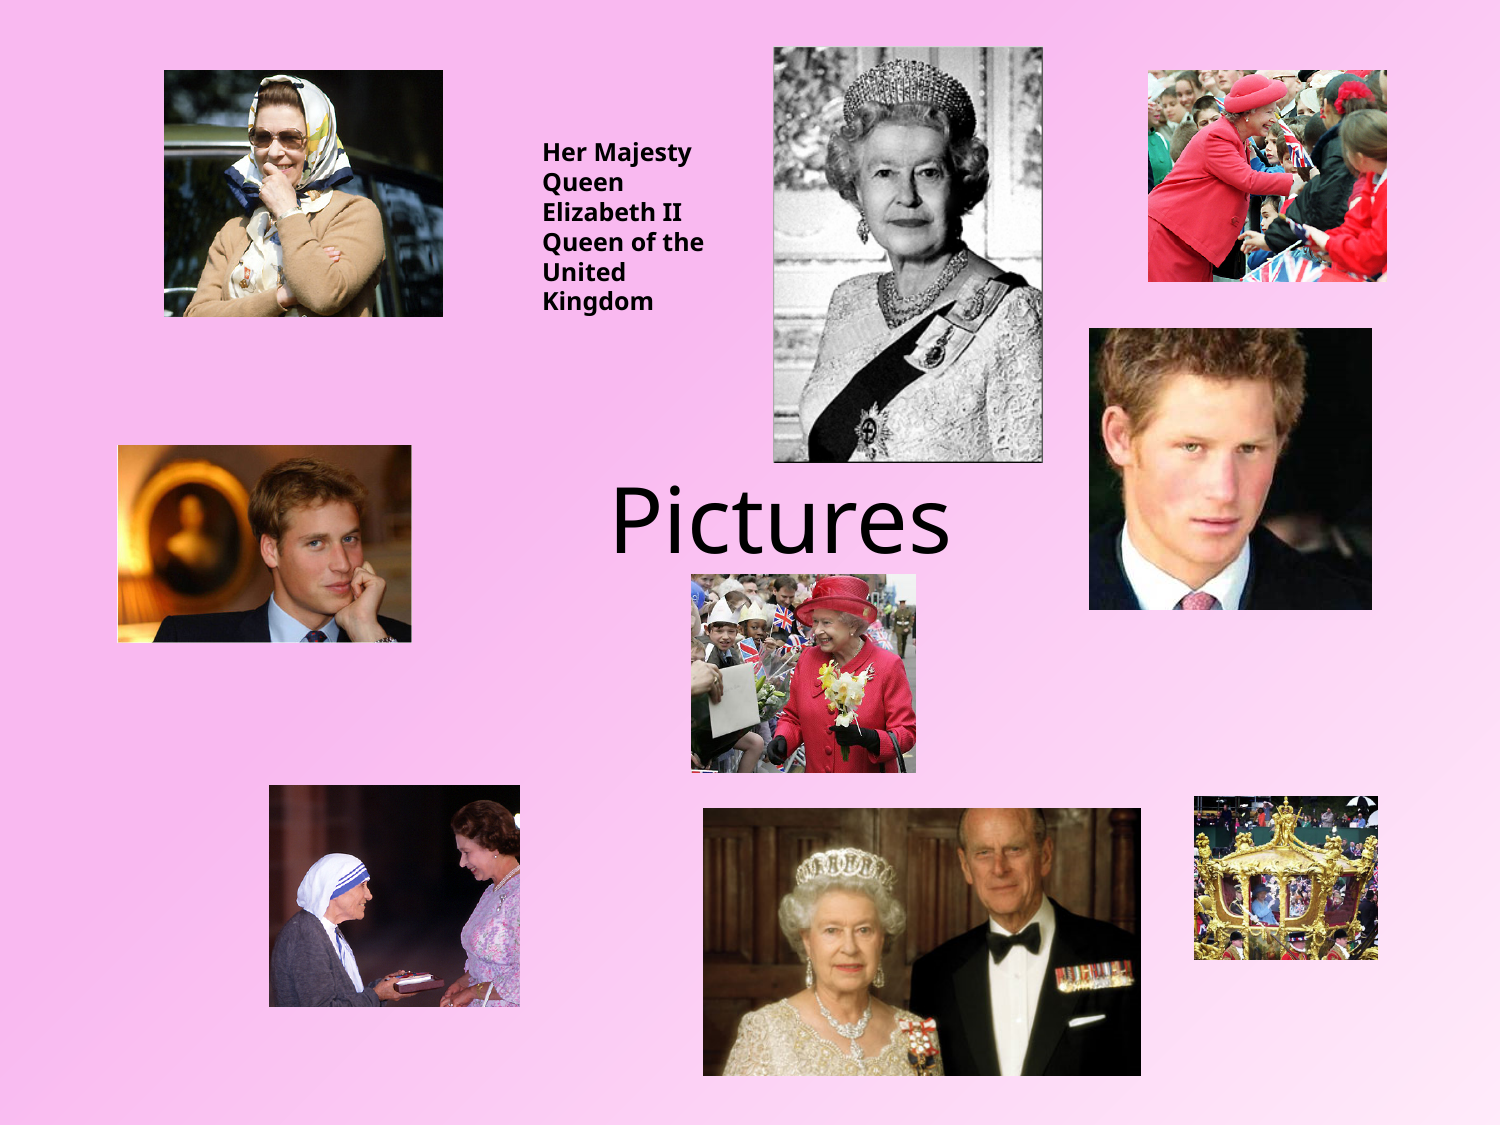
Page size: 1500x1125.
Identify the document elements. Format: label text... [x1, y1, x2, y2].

picture [691, 574, 916, 773]
picture [1089, 328, 1372, 610]
picture [164, 70, 443, 317]
picture [117, 445, 412, 643]
picture [1194, 796, 1378, 960]
picture [1148, 70, 1387, 282]
picture [773, 46, 1043, 463]
picture [703, 808, 1141, 1076]
picture [269, 785, 520, 1007]
title Pictures [105, 23, 1456, 1010]
text_box Her Majesty Queen Elizabeth II Queen of the United Kingdom [527, 128, 750, 324]
